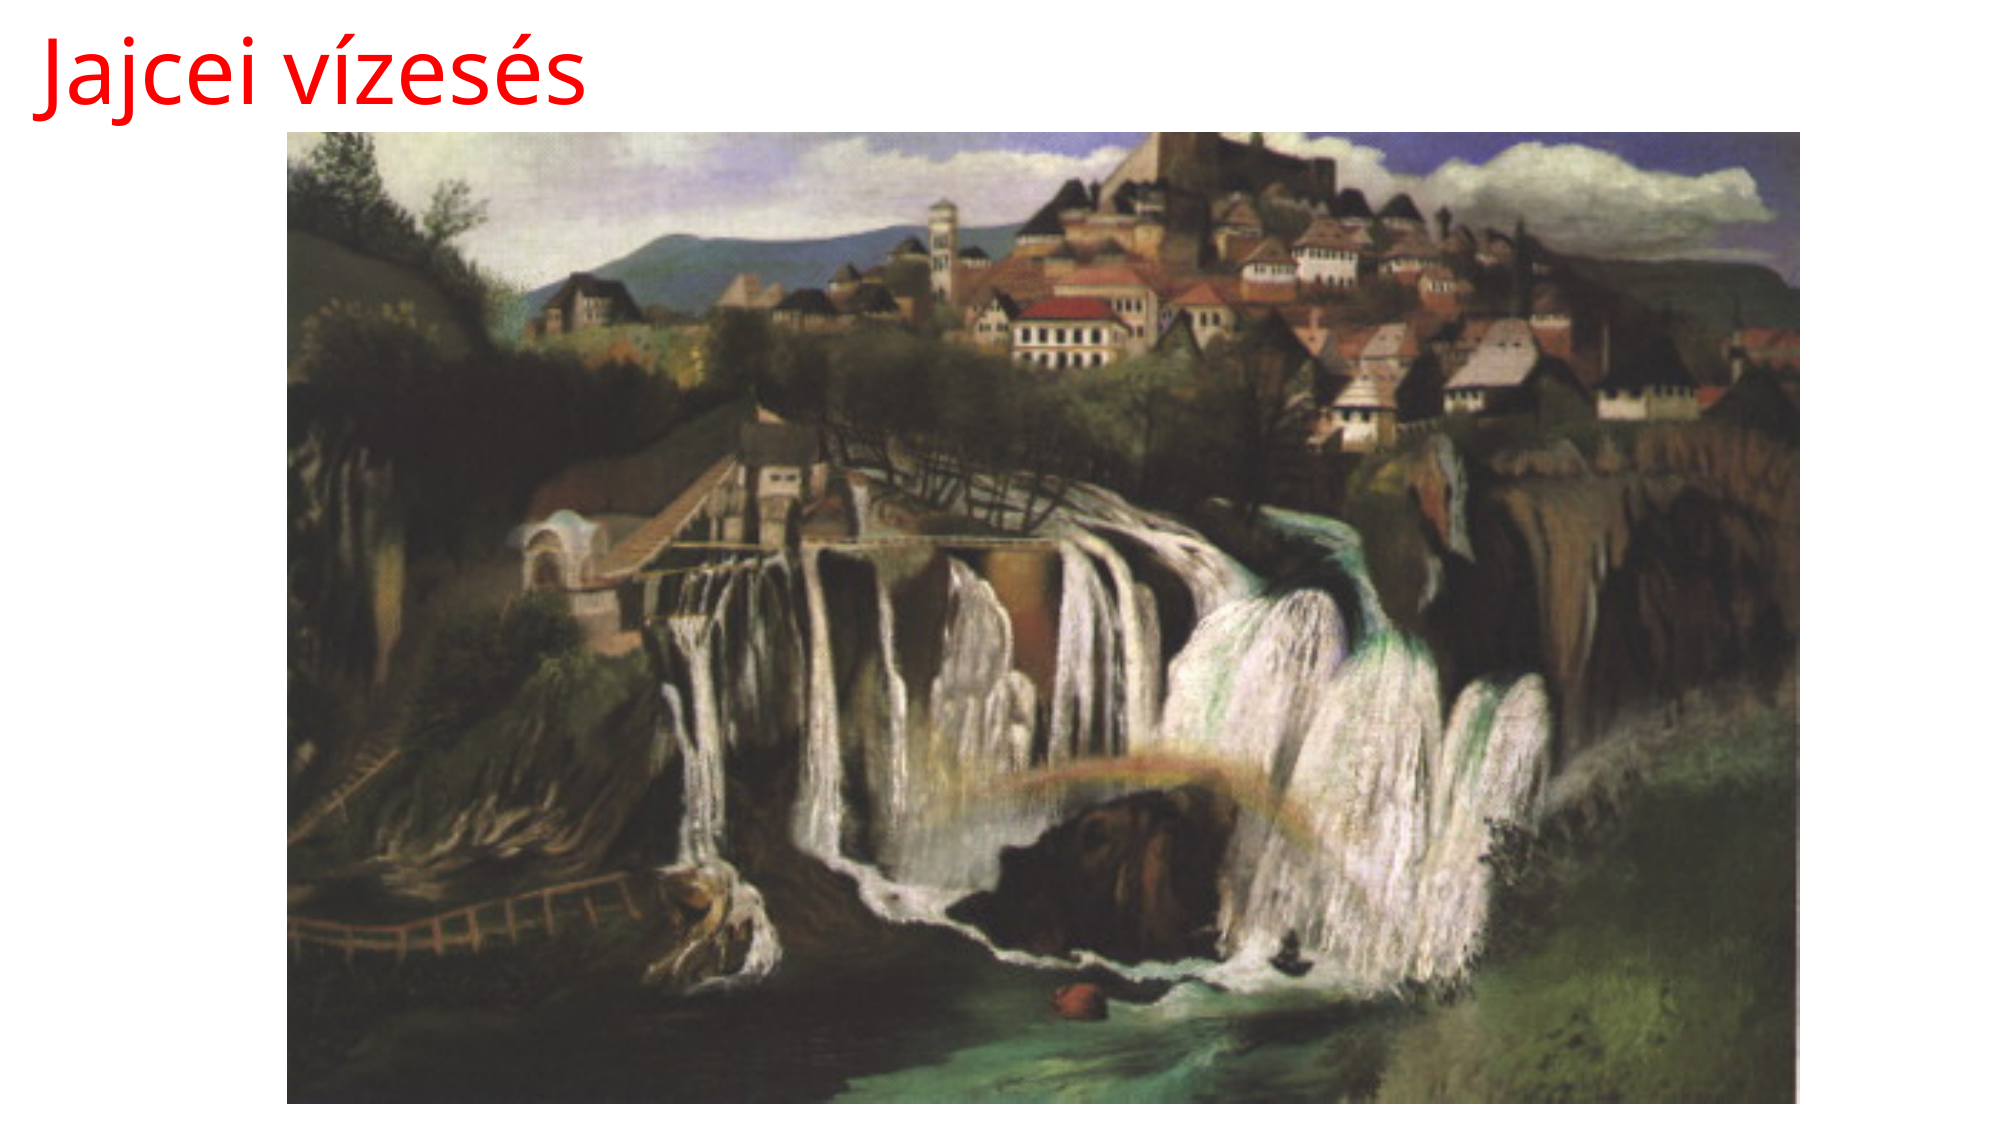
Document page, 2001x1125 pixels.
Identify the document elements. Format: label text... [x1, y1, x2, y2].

picture [287, 132, 1800, 1104]
title Jajcei vízesés [25, 0, 817, 150]
